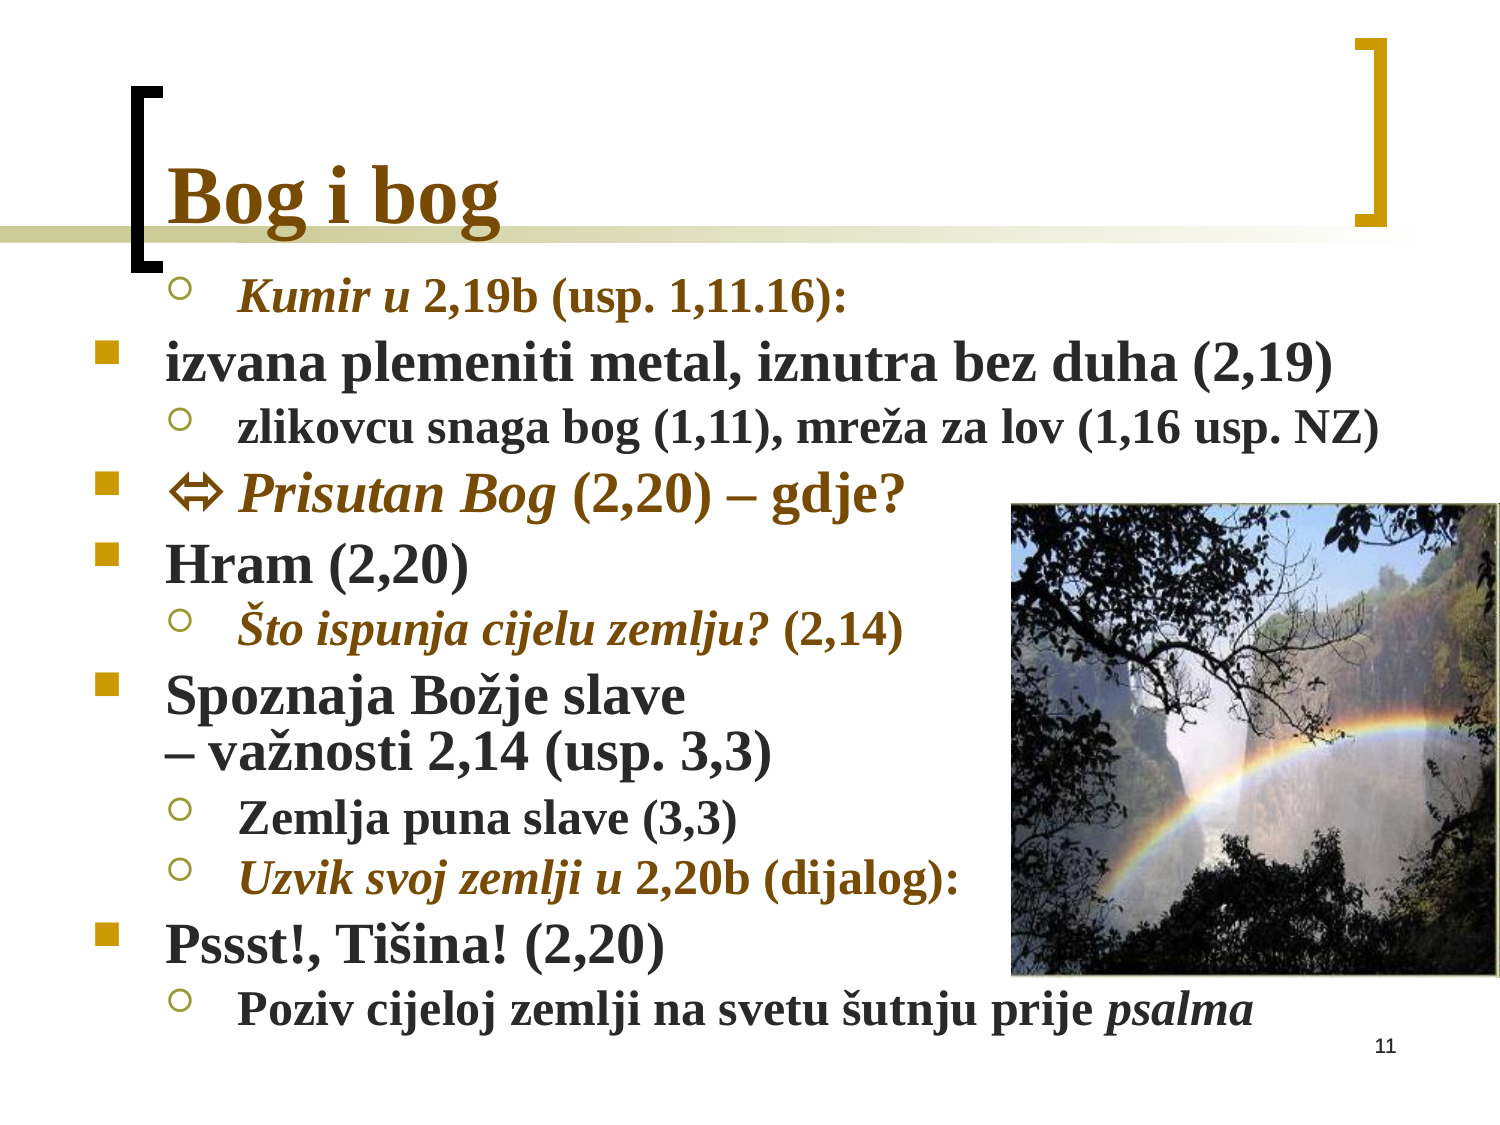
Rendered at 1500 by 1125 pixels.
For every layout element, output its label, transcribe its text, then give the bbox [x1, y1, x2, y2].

list Kumir u 2,19b (usp. 1,11.16): izvana plemeniti metal, iznutra bez duha (2,19) zlikovcu snaga bog (1,11), mreža za lov (1,16 usp. NZ)  Prisutan Bog (2,20) – gdje? Hram (2,20) Što ispunja cijelu zemlju? (2,14) Spoznaja Božje slave – važnosti 2,14 (usp. 3,3) Zemlja puna slave (3,3) Uzvik svoj zemlji u 2,20b (dijalog): Pssst!, Tišina! (2,20) Poziv cijeloj zemlji na svetu šutnju prije psalma [76, 267, 1459, 1125]
title Bog i bog [152, 15, 1328, 248]
picture [1011, 503, 1500, 978]
